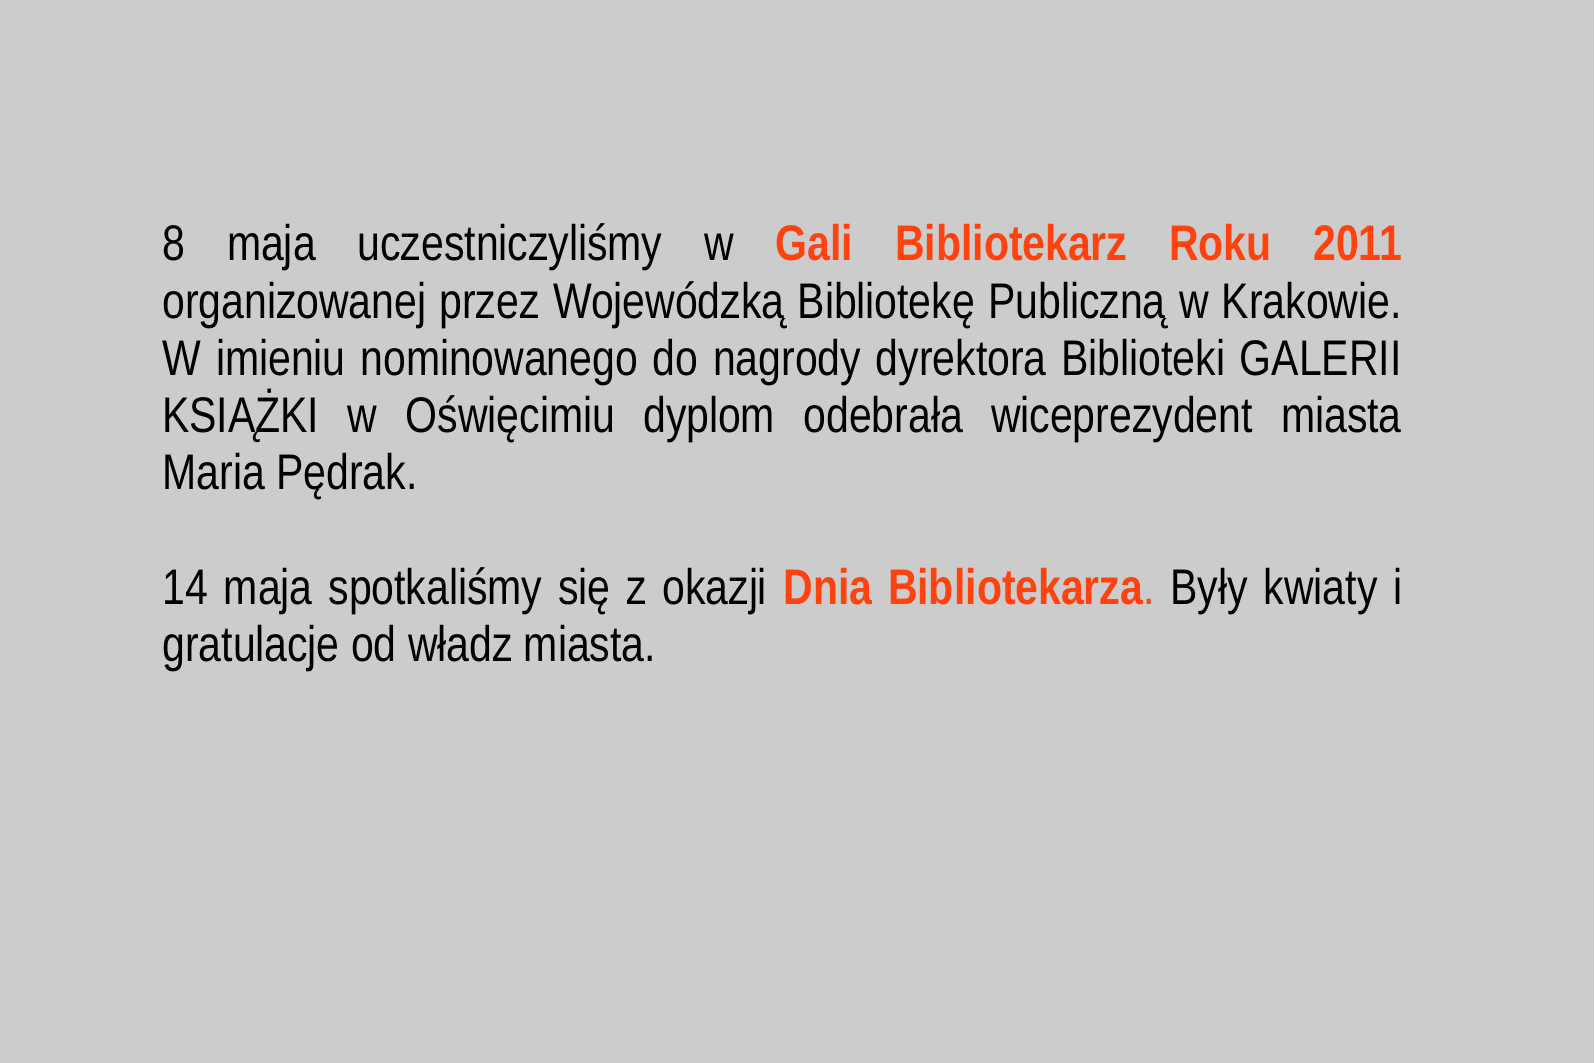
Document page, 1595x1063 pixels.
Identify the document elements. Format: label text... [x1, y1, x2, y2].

text_box [118, 88, 1477, 322]
text_box 8 maja uczestniczyliśmy w Gali Bibliotekarz Roku 2011 organizowanej przez Wojewódzką Bibliotekę Publiczną w Krakowie. W imieniu nominowanego do nagrody dyrektora Biblioteki GALERII KSIĄŻKI w Oświęcimiu dyplom odebrała wiceprezydent miasta Maria Pędrak. 14 maja spotkaliśmy się z okazji Dnia Bibliotekarza. Były kwiaty i gratulacje od władz miasta. [147, 206, 1418, 672]
